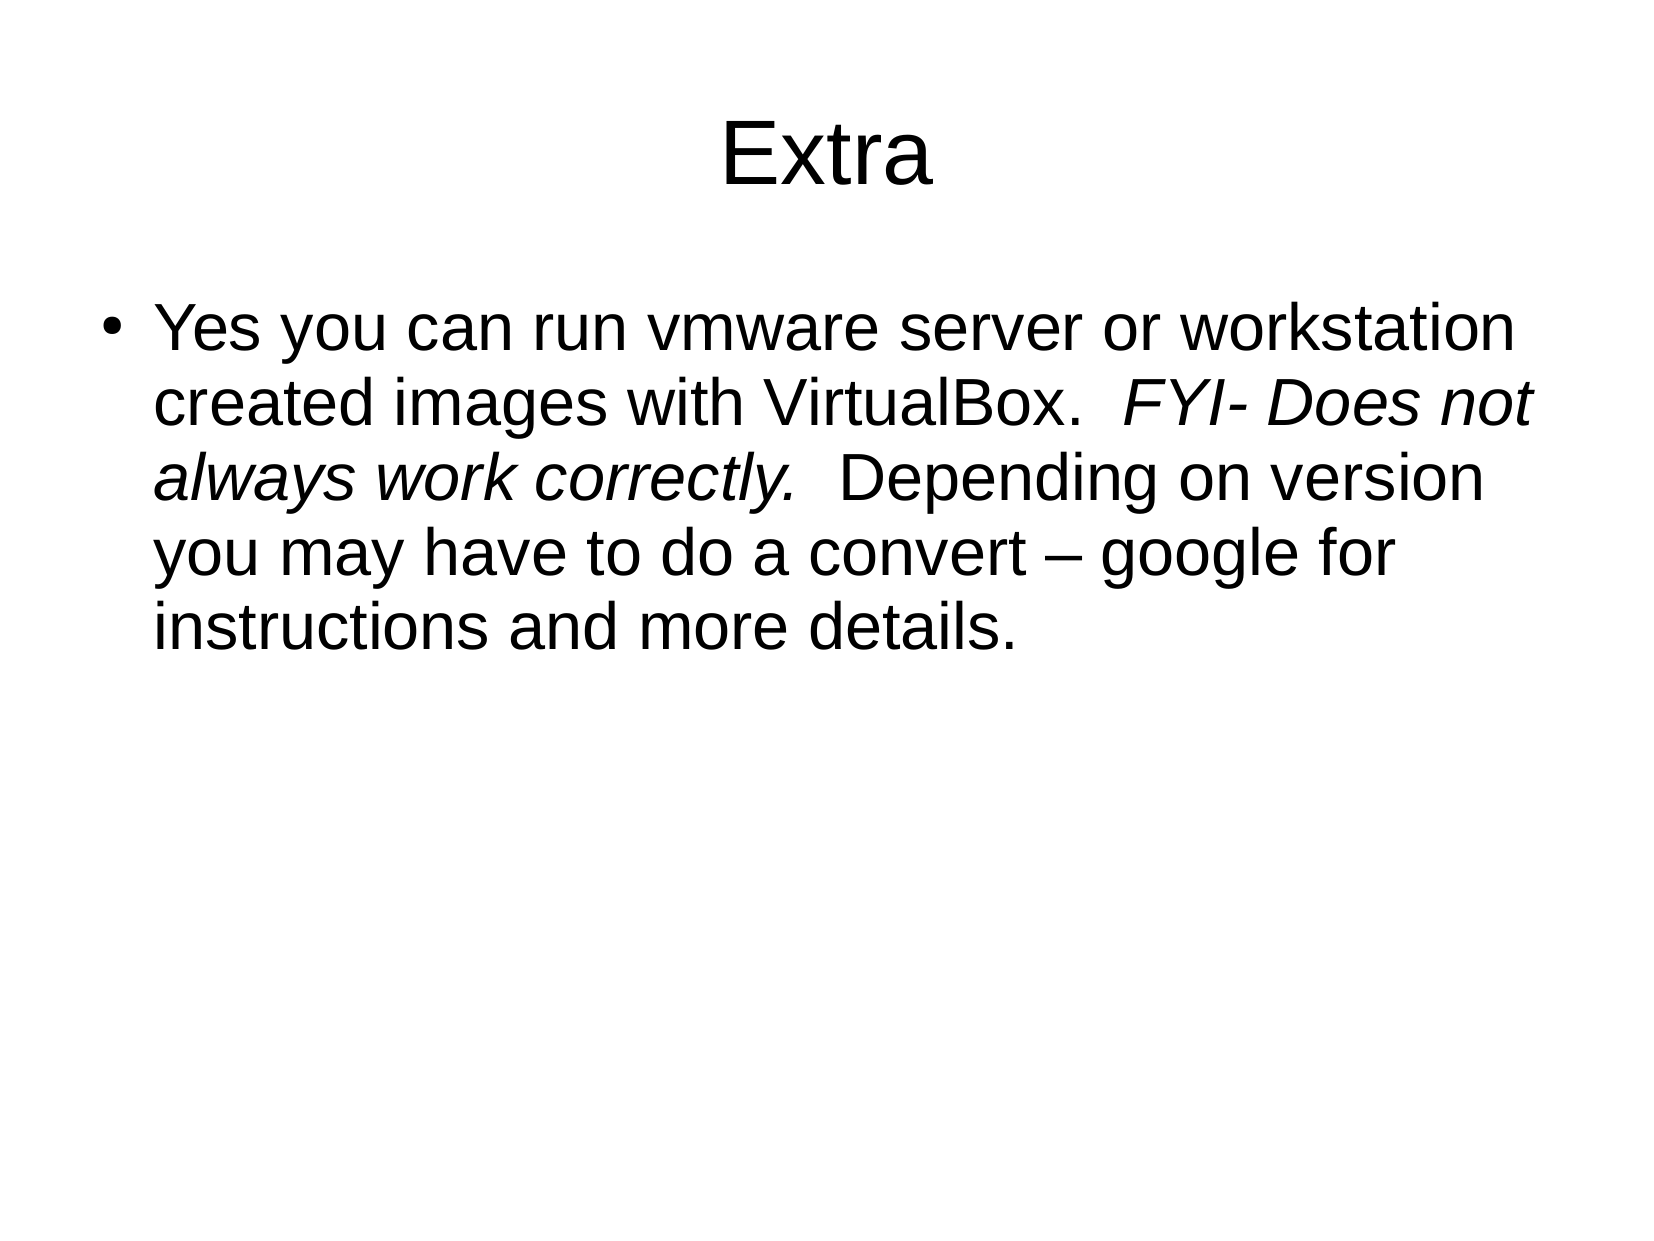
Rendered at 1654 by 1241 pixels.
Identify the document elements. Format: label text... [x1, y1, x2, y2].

title Extra [82, 49, 1571, 257]
list Yes you can run vmware server or workstation created images with VirtualBox. FYI- Does not always work correctly. Depending on version you may have to do a convert – google for instructions and more details. [82, 290, 1571, 1109]
